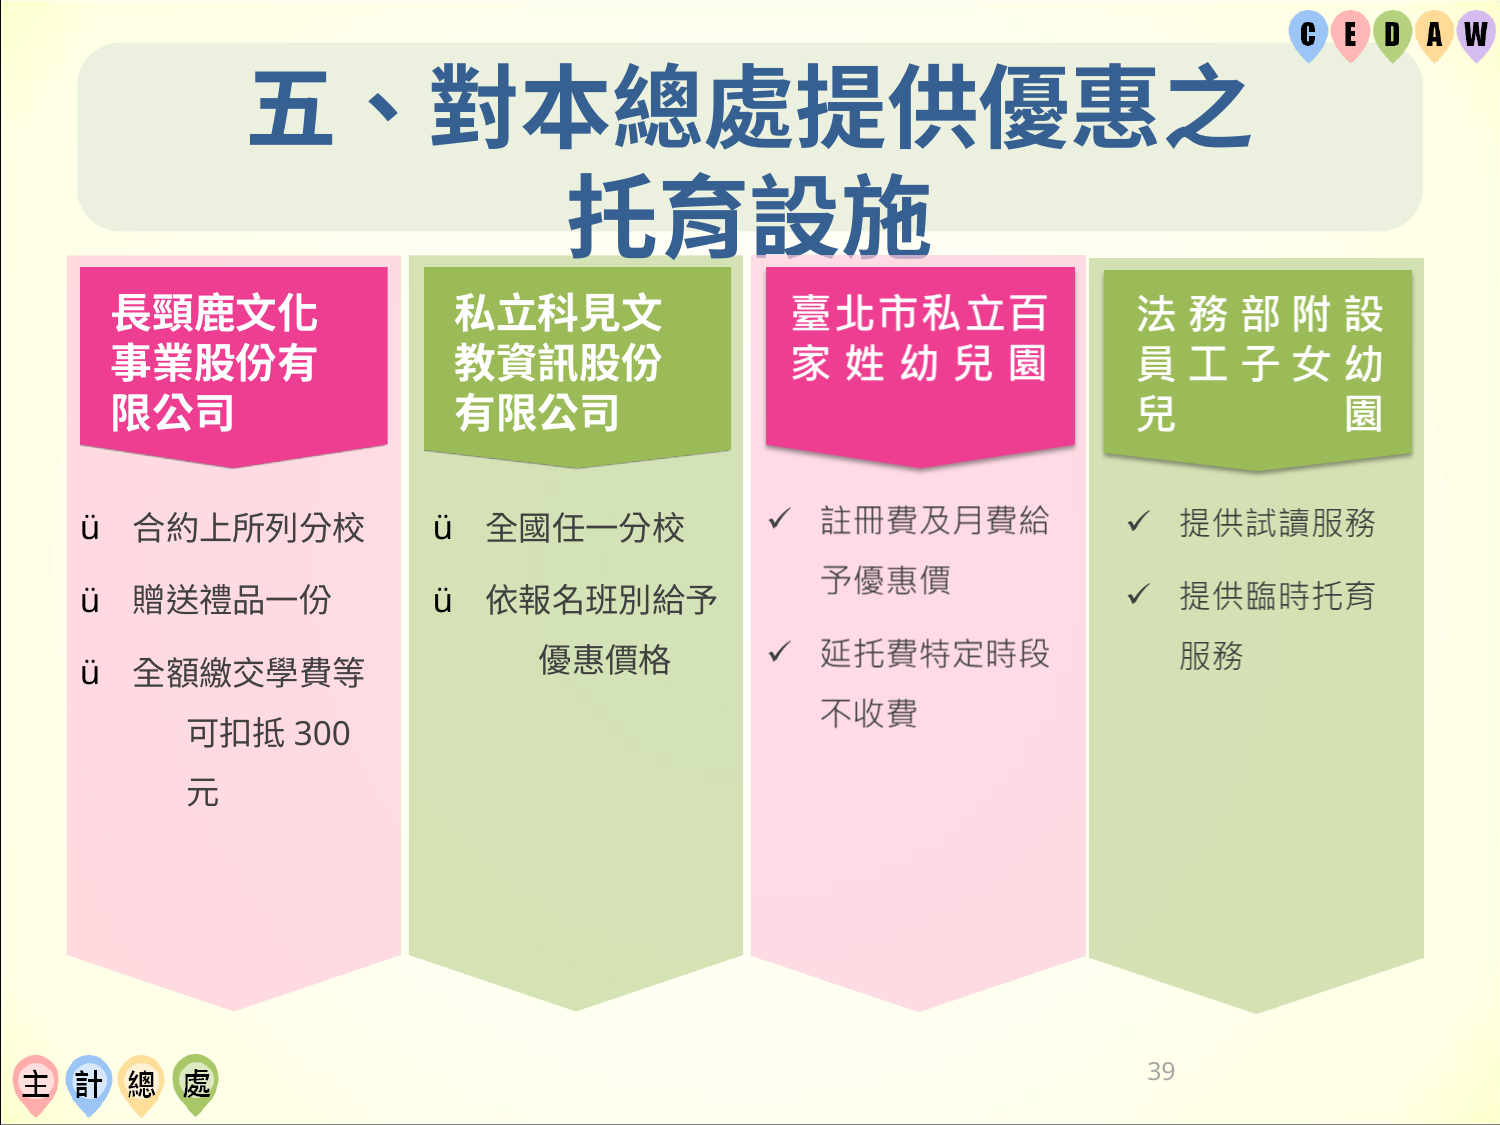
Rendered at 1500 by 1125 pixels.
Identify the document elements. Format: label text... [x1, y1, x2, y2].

text_box 全國任一分校 依報名班別給予優惠價格 [417, 479, 737, 690]
text_box 合約上所列分校 贈送禮品一份 全額繳交學費等可扣抵300元 [64, 479, 384, 763]
text_box [66, 255, 402, 1012]
text_box 長頸鹿文化事業股份有限公司 [95, 278, 374, 446]
picture [1089, 258, 1424, 1015]
text_box 私立科見文教資訊股份有限公司 [439, 278, 718, 446]
text_box [408, 255, 744, 1012]
text_box [1132, 1042, 1483, 1103]
picture [747, 255, 1086, 1012]
title 五、對本總處提供優惠之 托育設施 [75, 42, 1426, 231]
